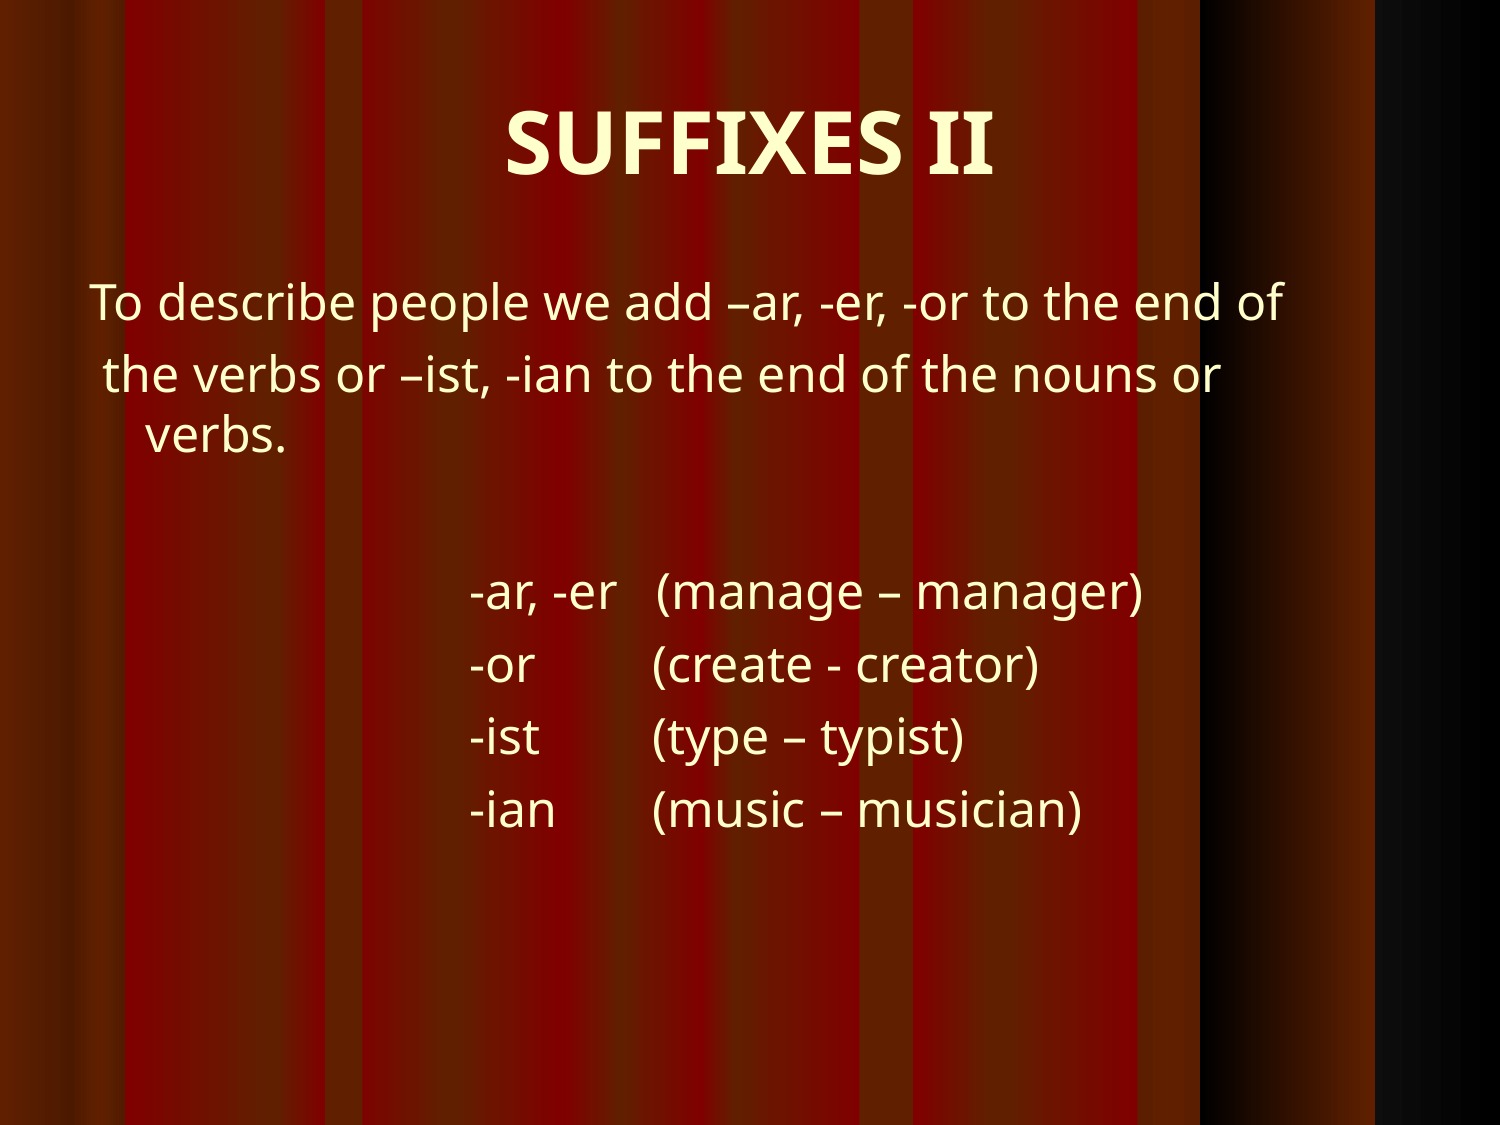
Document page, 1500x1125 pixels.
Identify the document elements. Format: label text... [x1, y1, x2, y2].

text_box -ar, -er (manage – manager)‏ -or (create - creator)‏ -ist (type – typist)‏ -ian (music – musician)‏ [454, 479, 1282, 923]
title SUFFIXES II [75, 37, 1425, 241]
list To describe people we add –ar, -er, -or to the end of the verbs or –ist, -ian to the end of the nouns or verbs. [75, 262, 1366, 916]
